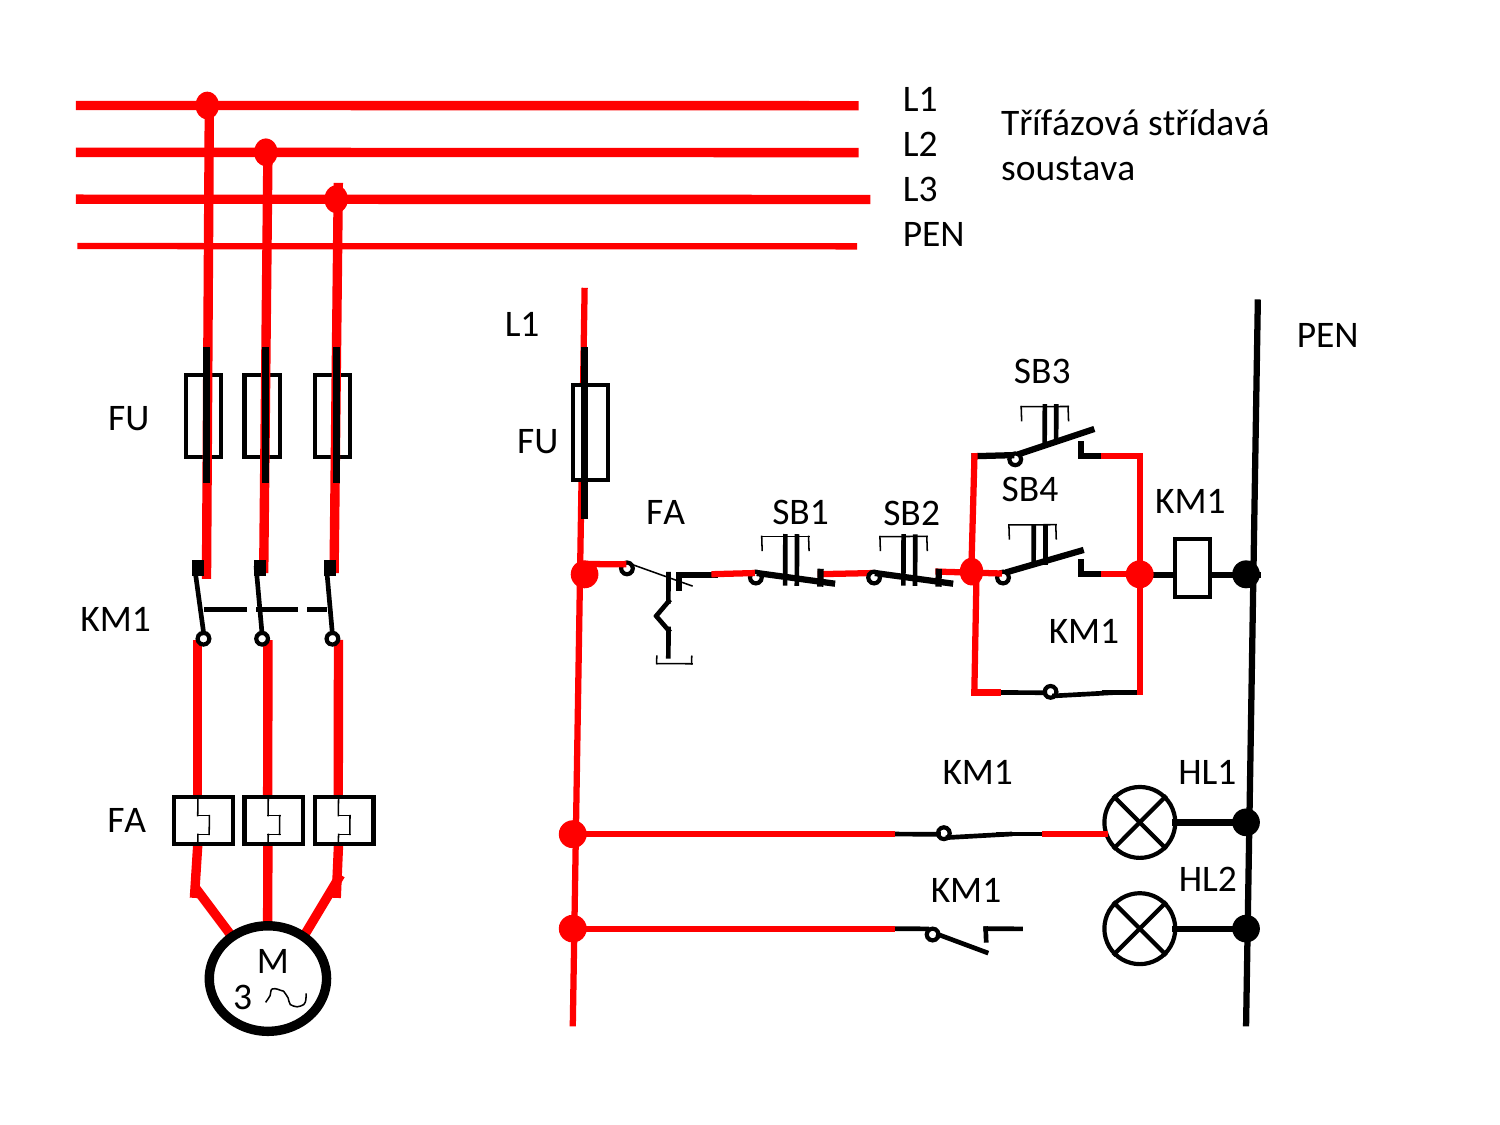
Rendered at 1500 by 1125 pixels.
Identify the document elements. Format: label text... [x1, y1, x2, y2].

text_box [341, 374, 351, 457]
text_box [256, 633, 268, 645]
text_box [212, 374, 222, 457]
text_box [209, 931, 242, 1007]
text_box [244, 374, 260, 457]
text_box KM1 [1143, 467, 1241, 529]
text_box [621, 562, 633, 575]
text_box L1 [490, 290, 573, 352]
text_box FU [93, 385, 165, 446]
text_box [572, 385, 581, 480]
text_box [270, 374, 280, 457]
text_box [572, 562, 597, 587]
text_box [174, 796, 208, 844]
text_box [1234, 916, 1258, 941]
text_box PEN [1282, 302, 1374, 364]
text_box HL2 [1164, 846, 1252, 907]
text_box [560, 916, 585, 941]
text_box KM1 [916, 857, 1017, 919]
text_box [1104, 786, 1176, 858]
text_box [314, 374, 331, 457]
text_box L1 L2 L3 PEN [888, 66, 980, 262]
text_box KM1 [1033, 597, 1135, 659]
text_box [938, 827, 950, 840]
text_box Třífázová střídavá soustava [986, 90, 1347, 196]
text_box FU [502, 408, 574, 470]
text_box [199, 796, 233, 844]
text_box [1174, 538, 1211, 598]
text_box [588, 385, 609, 480]
text_box [185, 374, 203, 457]
text_box [197, 633, 210, 645]
text_box [1045, 685, 1057, 698]
text_box [1104, 893, 1176, 965]
text_box [1234, 810, 1258, 835]
text_box KM1 [927, 739, 1028, 801]
text_box M [242, 928, 304, 990]
text_box SB1 [757, 479, 845, 541]
text_box FA [92, 786, 162, 848]
text_box [326, 187, 346, 211]
text_box [868, 571, 880, 584]
text_box [256, 562, 264, 575]
text_box HL1 [1163, 739, 1306, 801]
text_box SB3 [999, 337, 1086, 399]
text_box [1234, 562, 1258, 587]
text_box FA [631, 479, 700, 541]
text_box [244, 796, 278, 844]
text_box 3 [218, 964, 294, 1025]
text_box [1009, 453, 1022, 466]
text_box [256, 140, 276, 165]
text_box [314, 796, 349, 844]
text_box [194, 562, 203, 575]
text_box KM1 [65, 586, 166, 647]
text_box [240, 937, 327, 1032]
text_box [340, 796, 374, 844]
text_box [997, 571, 1009, 584]
text_box [961, 560, 982, 584]
text_box [269, 796, 304, 844]
text_box [750, 577, 762, 584]
text_box [197, 93, 217, 118]
text_box SB4 [986, 456, 1074, 517]
text_box [926, 928, 938, 941]
text_box [326, 633, 339, 645]
text_box M [277, 955, 282, 964]
text_box [1127, 562, 1152, 586]
text_box M [262, 955, 268, 964]
text_box SB2 [868, 479, 956, 541]
text_box [326, 562, 335, 575]
text_box [560, 822, 585, 847]
